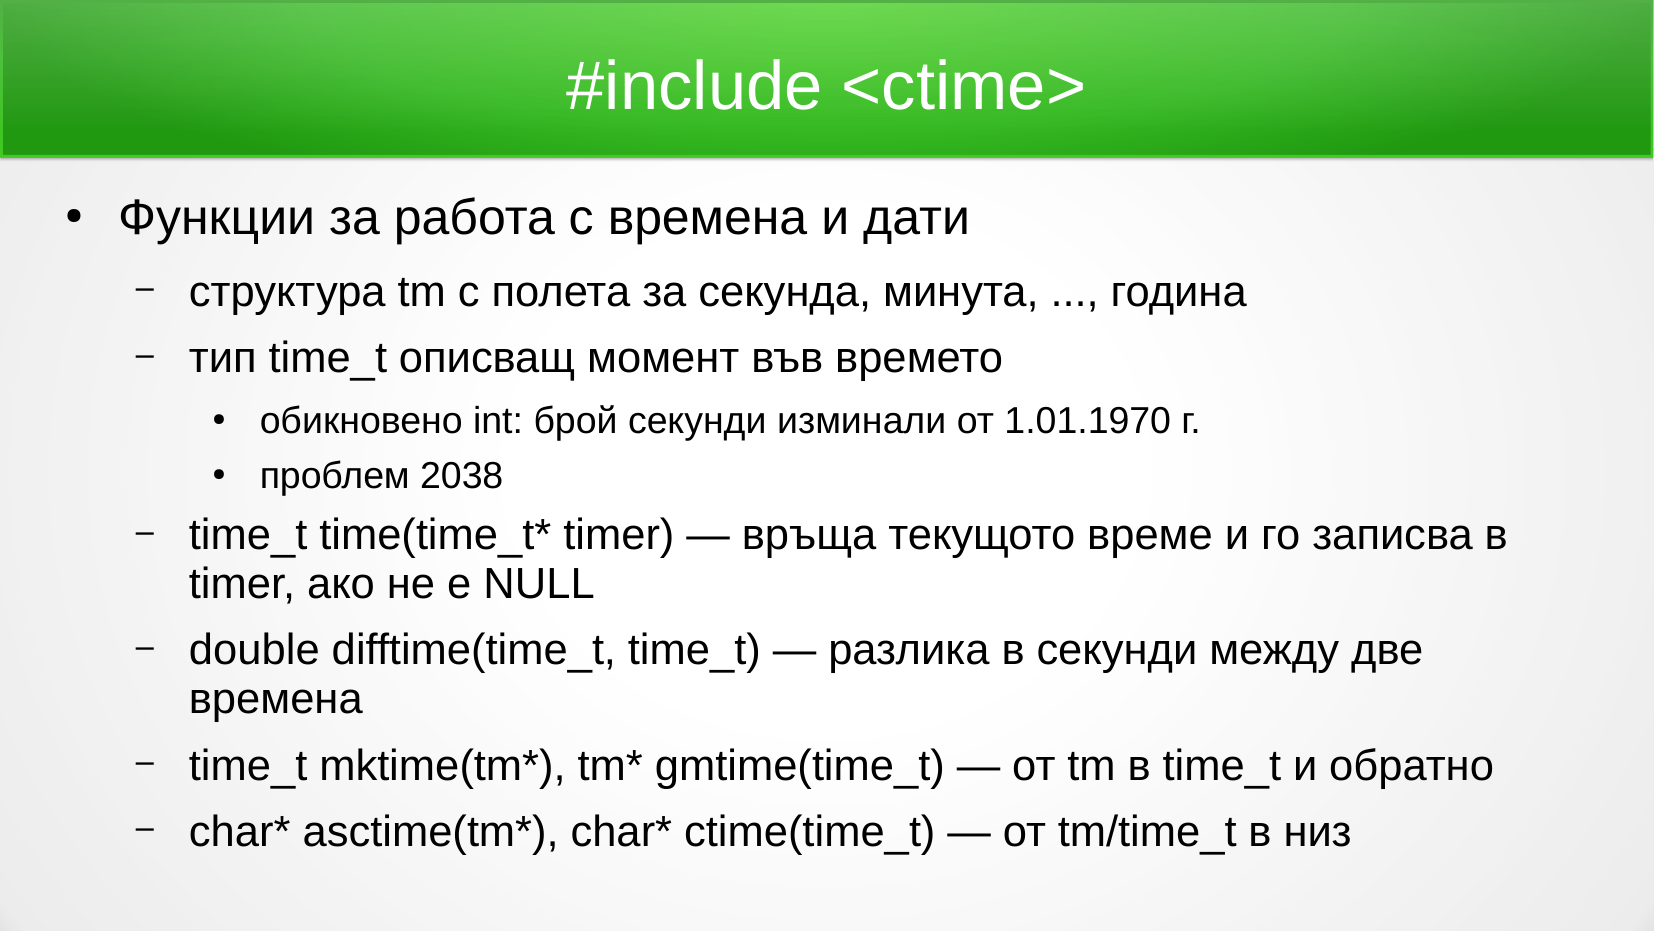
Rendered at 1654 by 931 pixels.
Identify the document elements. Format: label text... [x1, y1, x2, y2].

title #include <ctime> [82, 37, 1571, 135]
list Функции за работа с времена и дати структура tm с полета за секунда, минута, ..., година тип time_t описващ момент във времето обикновено int: брой секунди изминали от 1.01.1970 г. проблем 2038 time_t time(time_t* timer) — връща текущото време и го записва в timer, ако не е NULL double difftime(time_t, time_t) — разлика в секунди между две времена time_t mktime(tm*), tm* gmtime(time_t) — от tm в time_t и обратно char* asctime(tm*), char* ctime(time_t) — от tm/time_t в низ [47, 188, 1595, 886]
